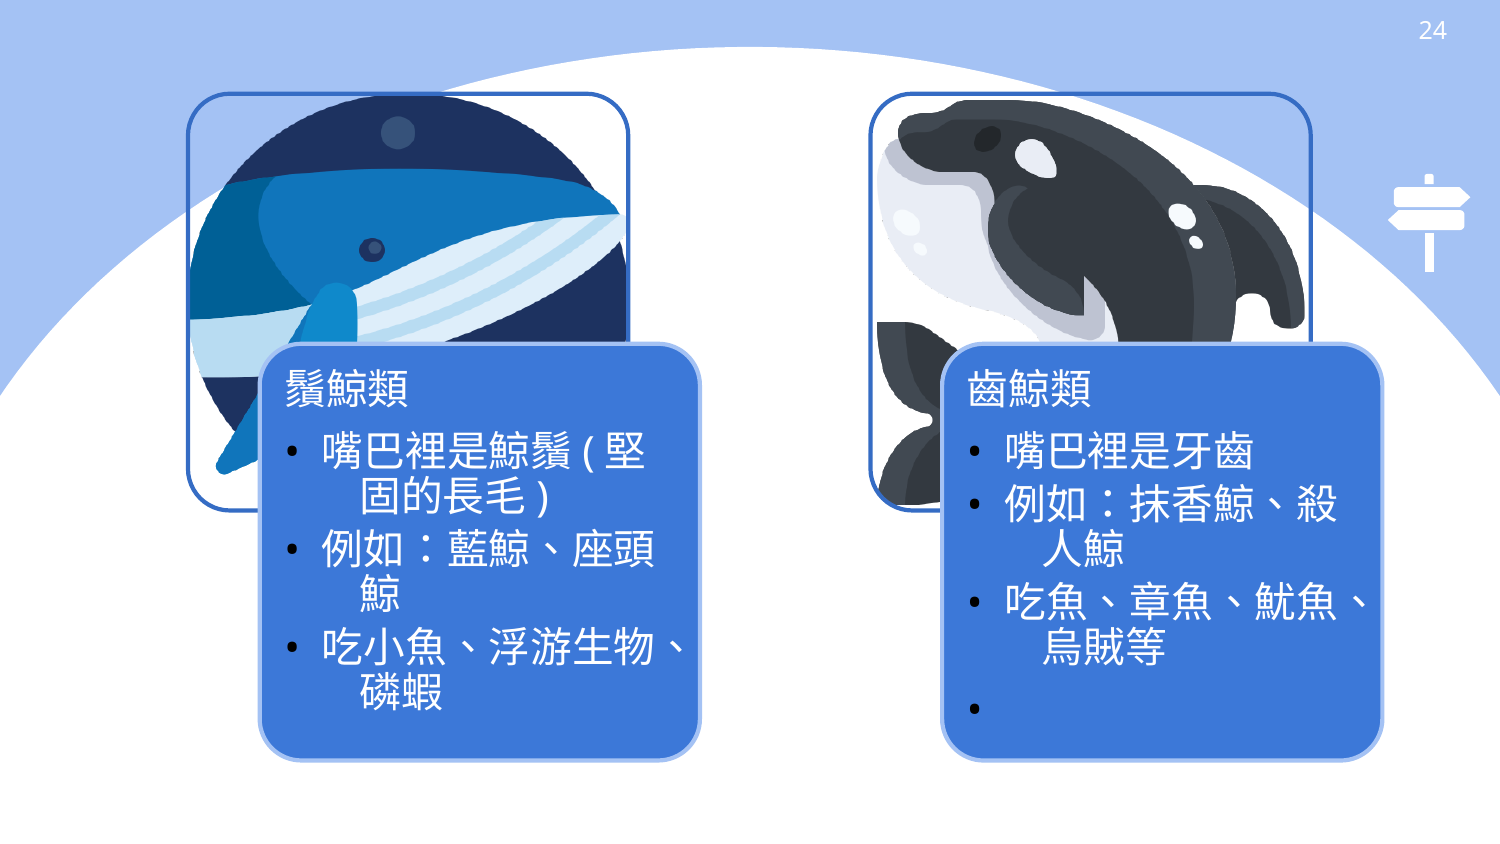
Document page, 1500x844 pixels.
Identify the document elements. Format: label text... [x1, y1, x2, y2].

text_box 齒鯨類 嘴巴裡是牙齒 例如：抹香鯨、殺人鯨 吃魚、章魚、魷魚、烏賊等 [942, 343, 1383, 761]
text_box [0, 46, 1500, 844]
text_box [1424, 173, 1434, 185]
text_box 鬚鯨類 嘴巴裡是鯨鬚(堅固的長毛) 例如：藍鯨、座頭鯨 吃小魚、浮游生物、磷蝦 [259, 343, 700, 761]
text_box [1425, 233, 1434, 272]
text_box 24 [1403, 0, 1494, 65]
text_box [1387, 210, 1465, 231]
text_box [1393, 187, 1471, 208]
